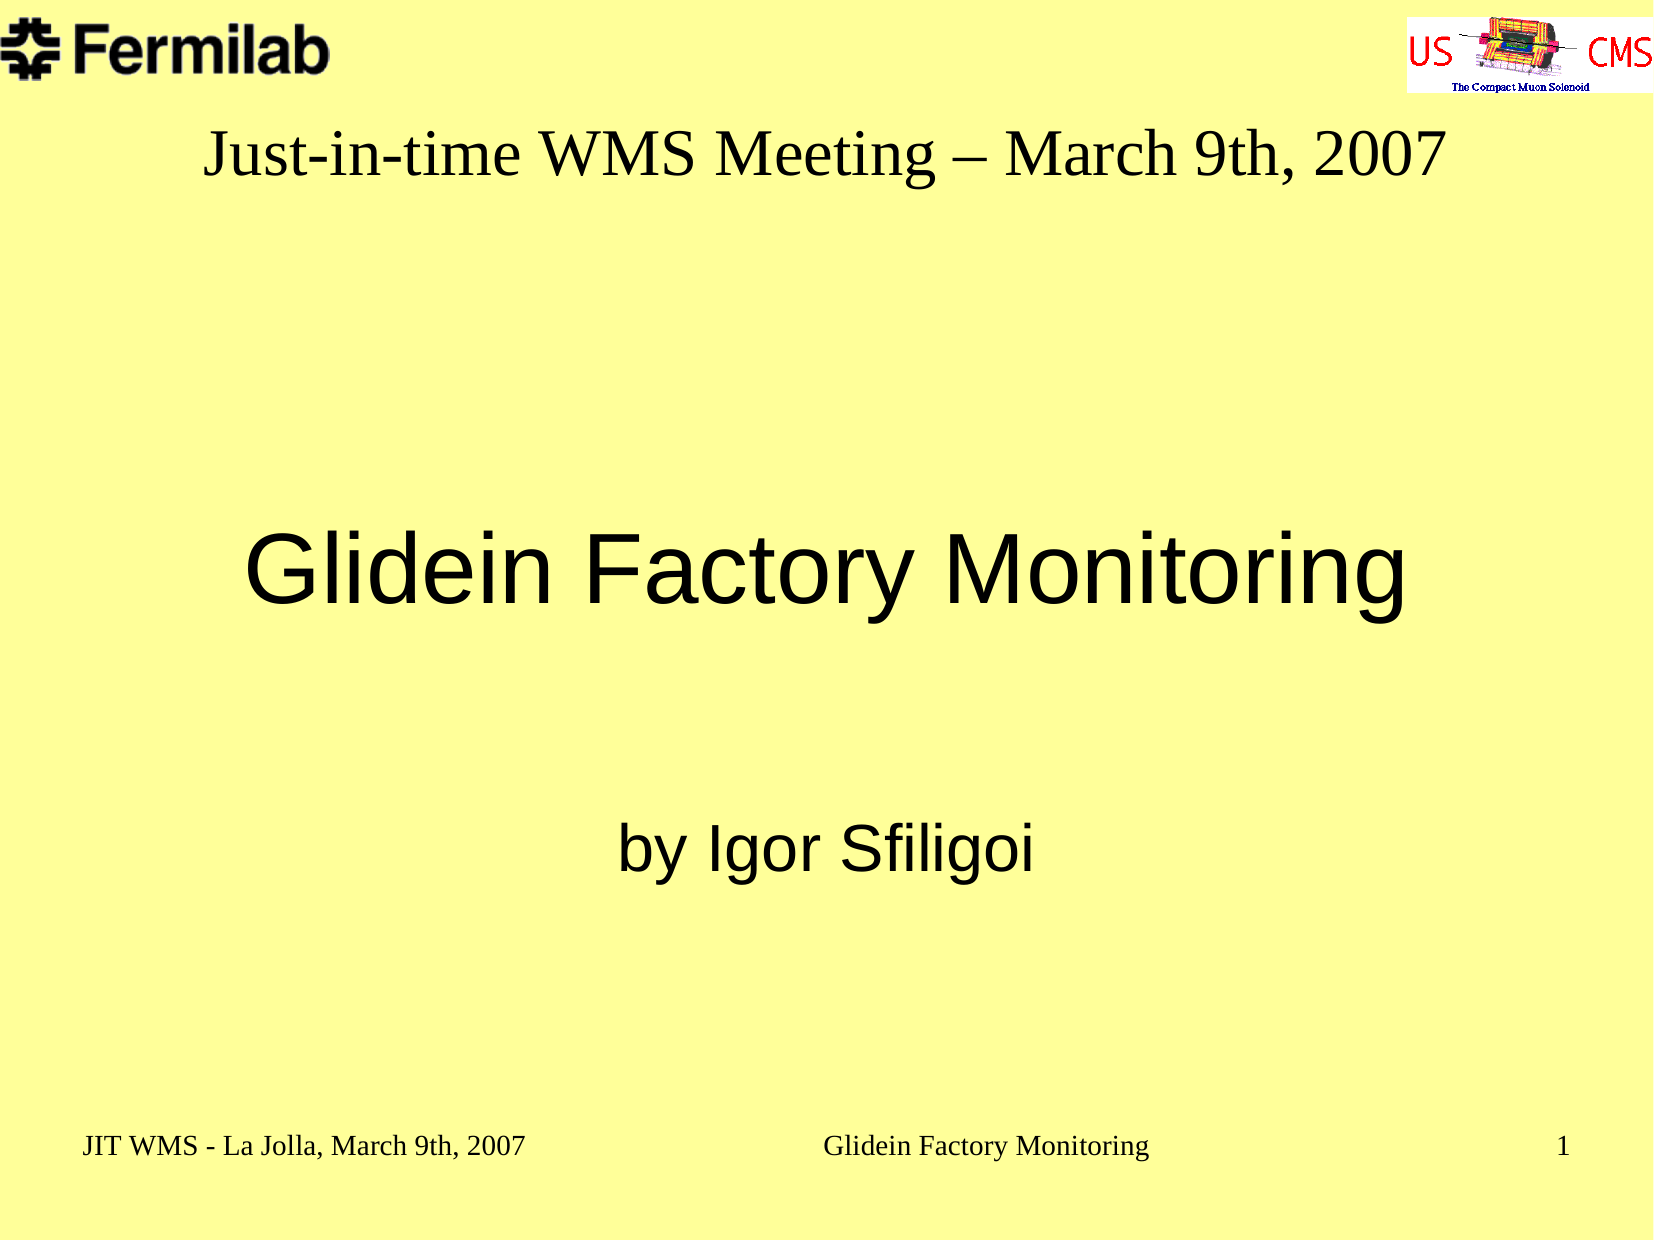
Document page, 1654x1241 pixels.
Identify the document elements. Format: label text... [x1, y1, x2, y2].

picture [0, 17, 330, 81]
picture [1407, 17, 1654, 93]
title Just-in-time WMS Meeting – March 9th, 2007 [82, 49, 1571, 257]
subtitle Glidein Factory Monitoring by Igor Sfiligoi [82, 290, 1571, 1109]
